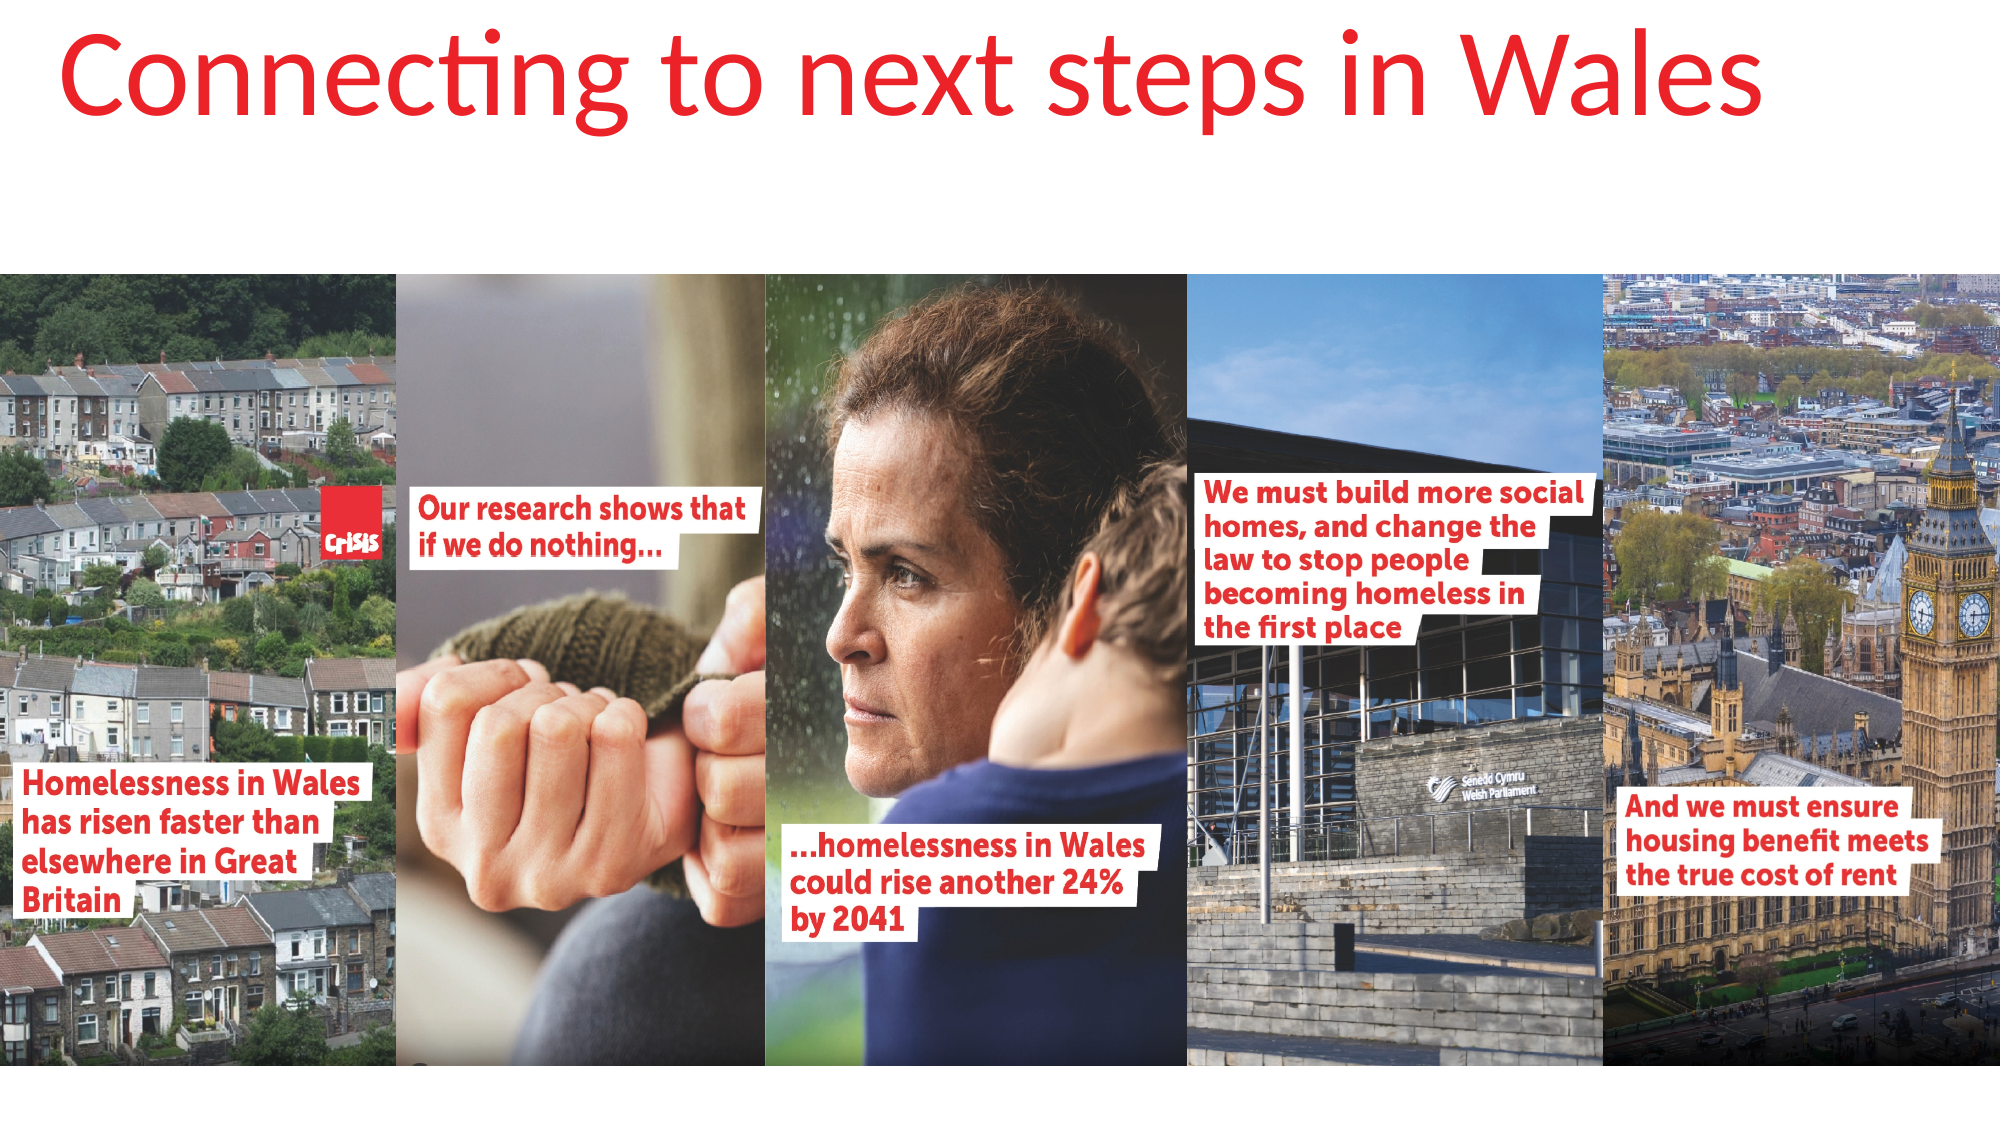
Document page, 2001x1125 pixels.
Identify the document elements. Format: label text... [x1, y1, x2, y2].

picture [0, 274, 2000, 1067]
text_box Connecting to next steps in Wales [43, 0, 2000, 218]
